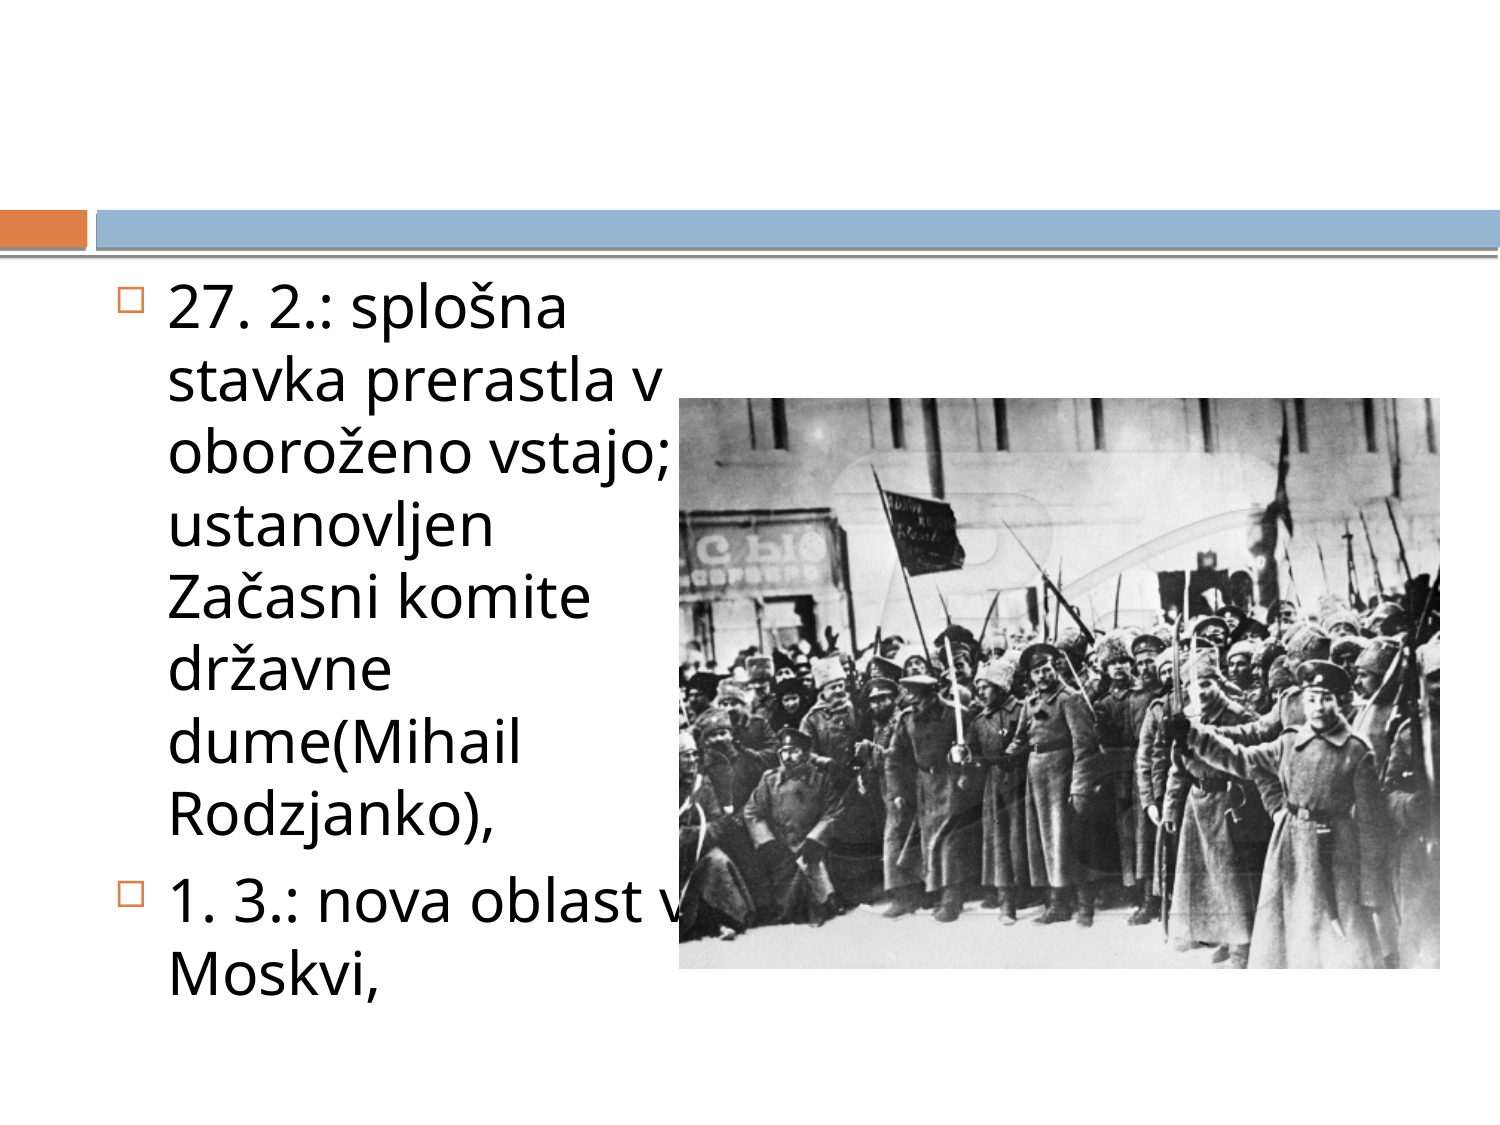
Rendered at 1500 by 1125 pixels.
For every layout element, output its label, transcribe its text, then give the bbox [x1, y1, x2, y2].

list 27. 2.: splošna stavka prerastla v oboroženo vstajo; ustanovljen Začasni komite državne dume(Mihail Rodzjanko), 1. 3.: nova oblast v Moskvi, [99, 260, 739, 1011]
picture [679, 398, 1440, 969]
